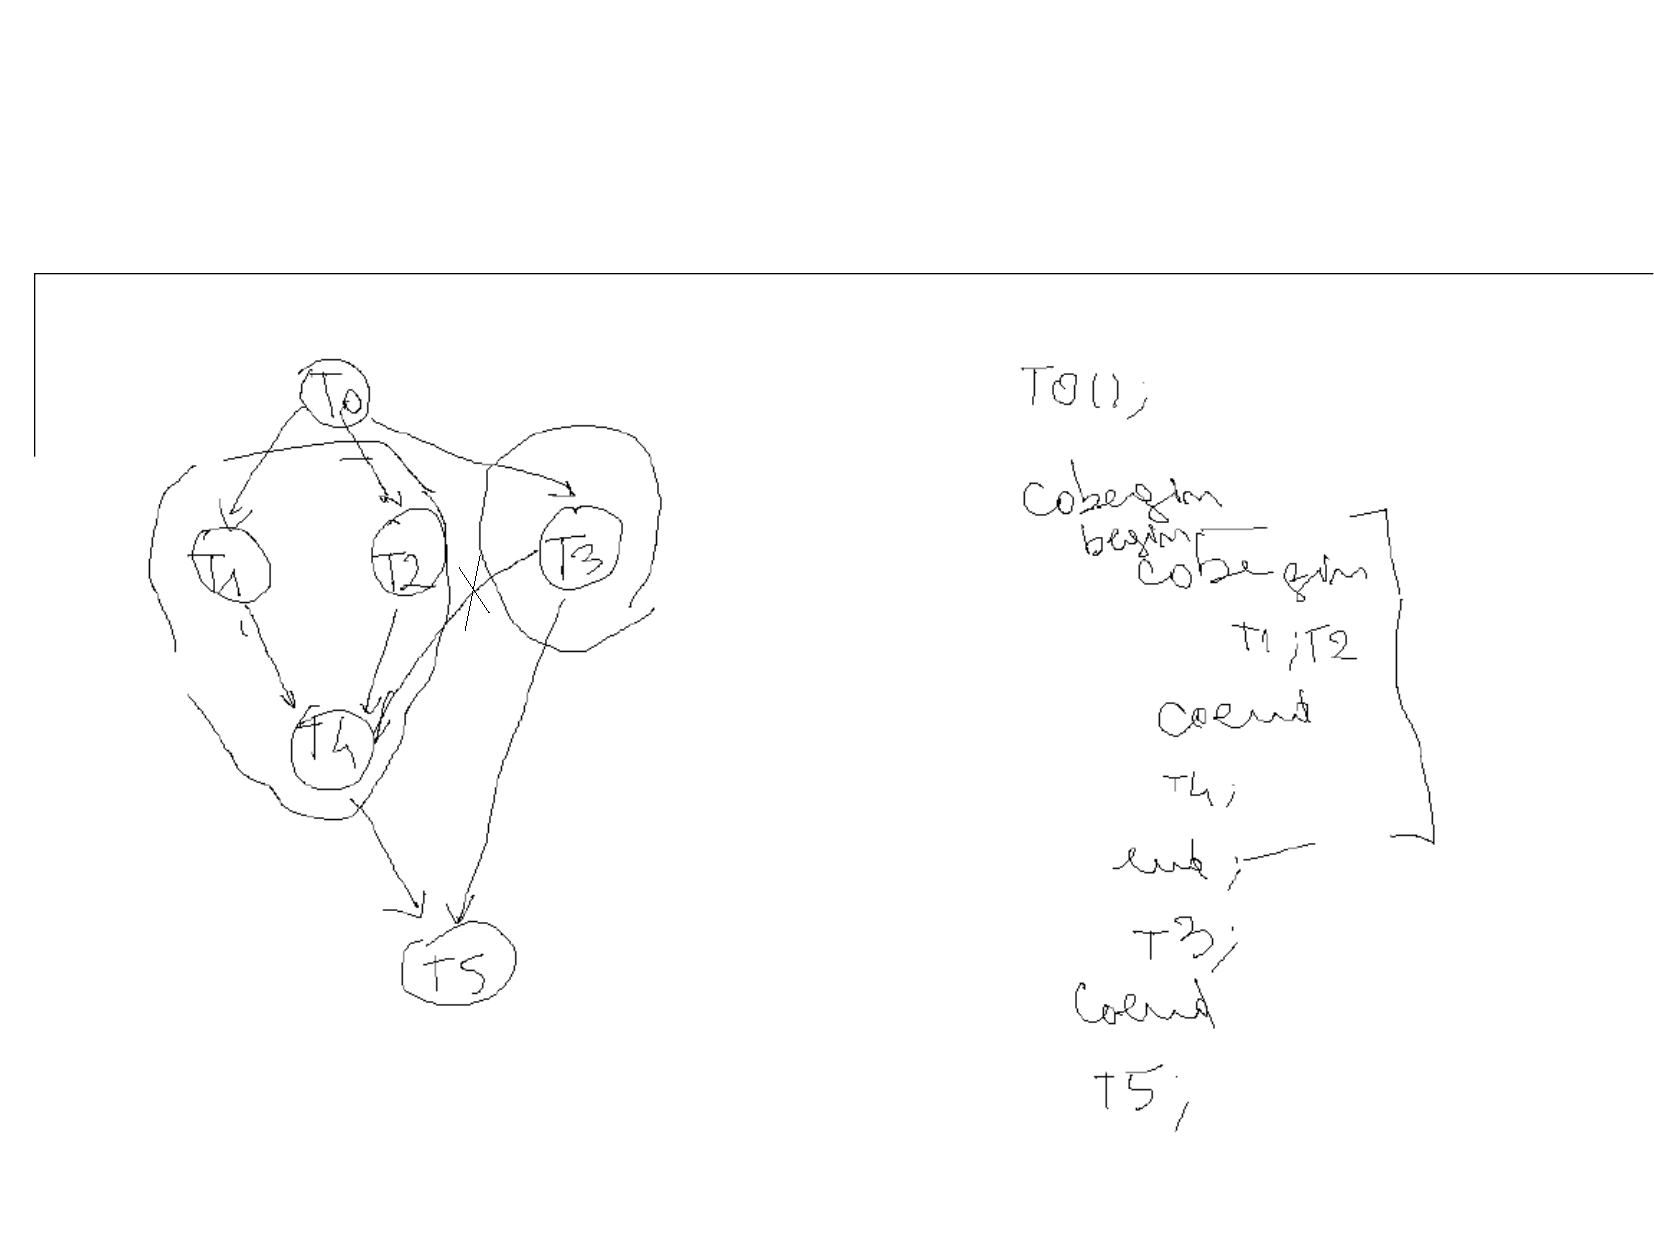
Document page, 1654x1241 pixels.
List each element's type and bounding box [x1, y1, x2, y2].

picture [34, 273, 1654, 1184]
